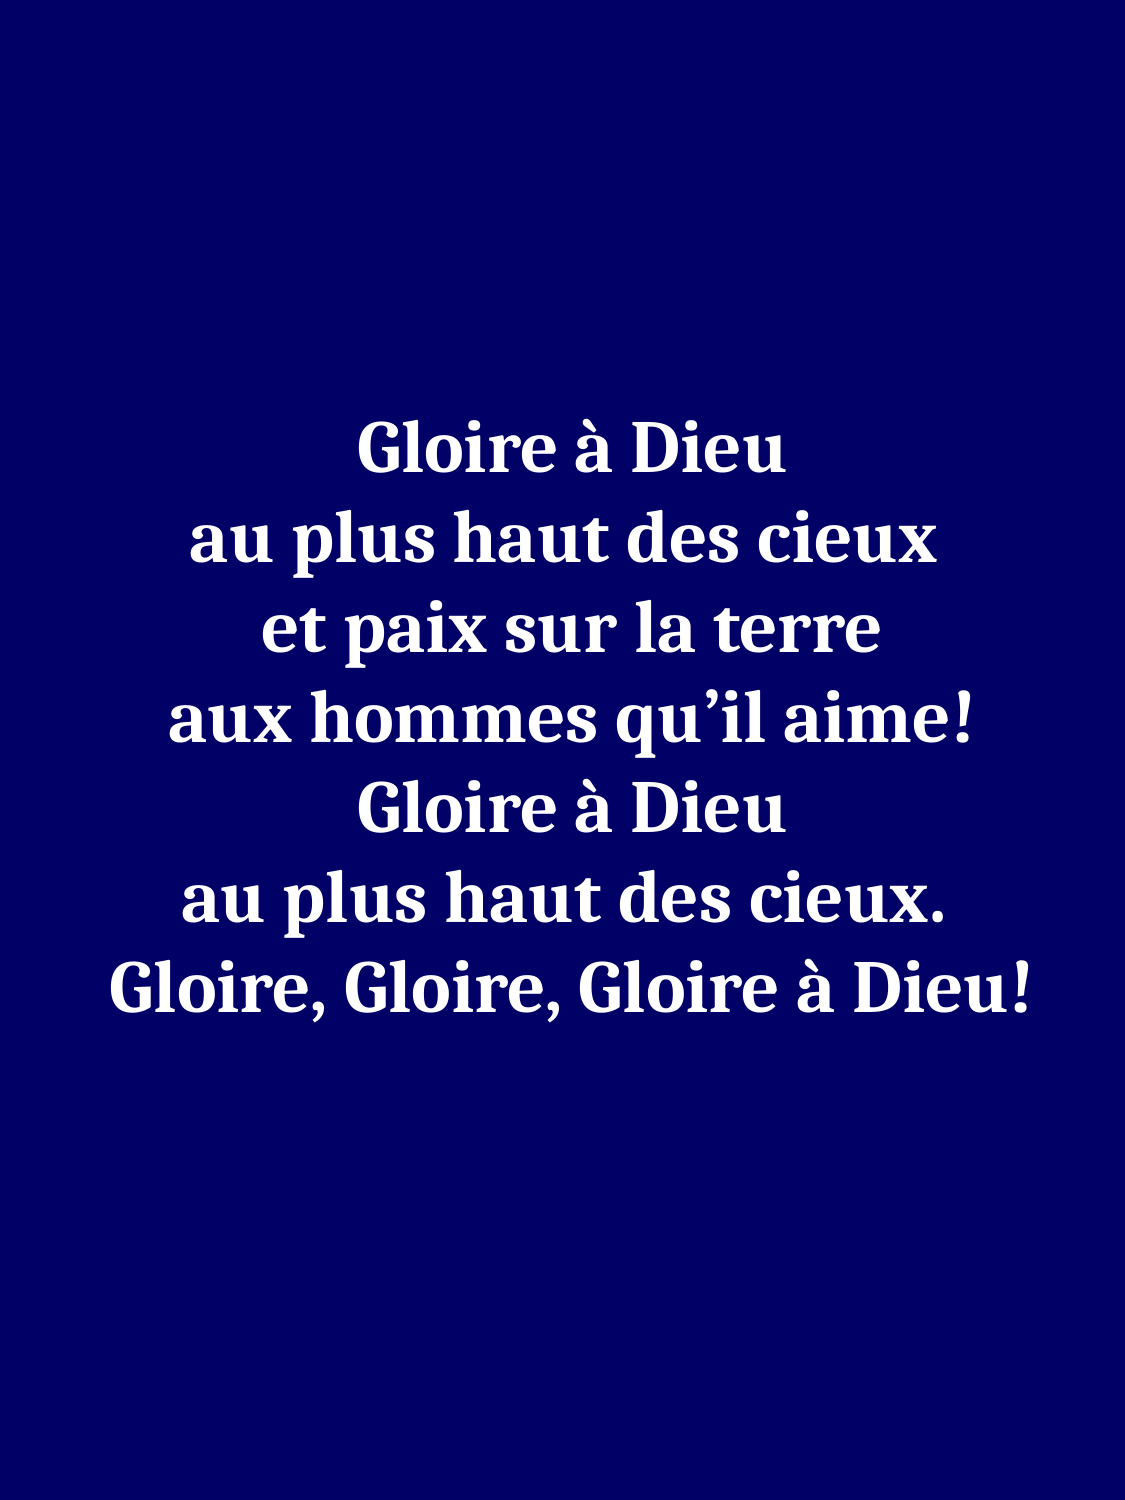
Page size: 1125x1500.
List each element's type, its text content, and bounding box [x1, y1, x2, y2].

text_box Gloire à Dieu au plus haut des cieux et paix sur la terre aux hommes qu’il aime! Gloire à Dieu au plus haut des cieux. Gloire, Gloire, Gloire à Dieu! [0, 389, 1125, 1214]
